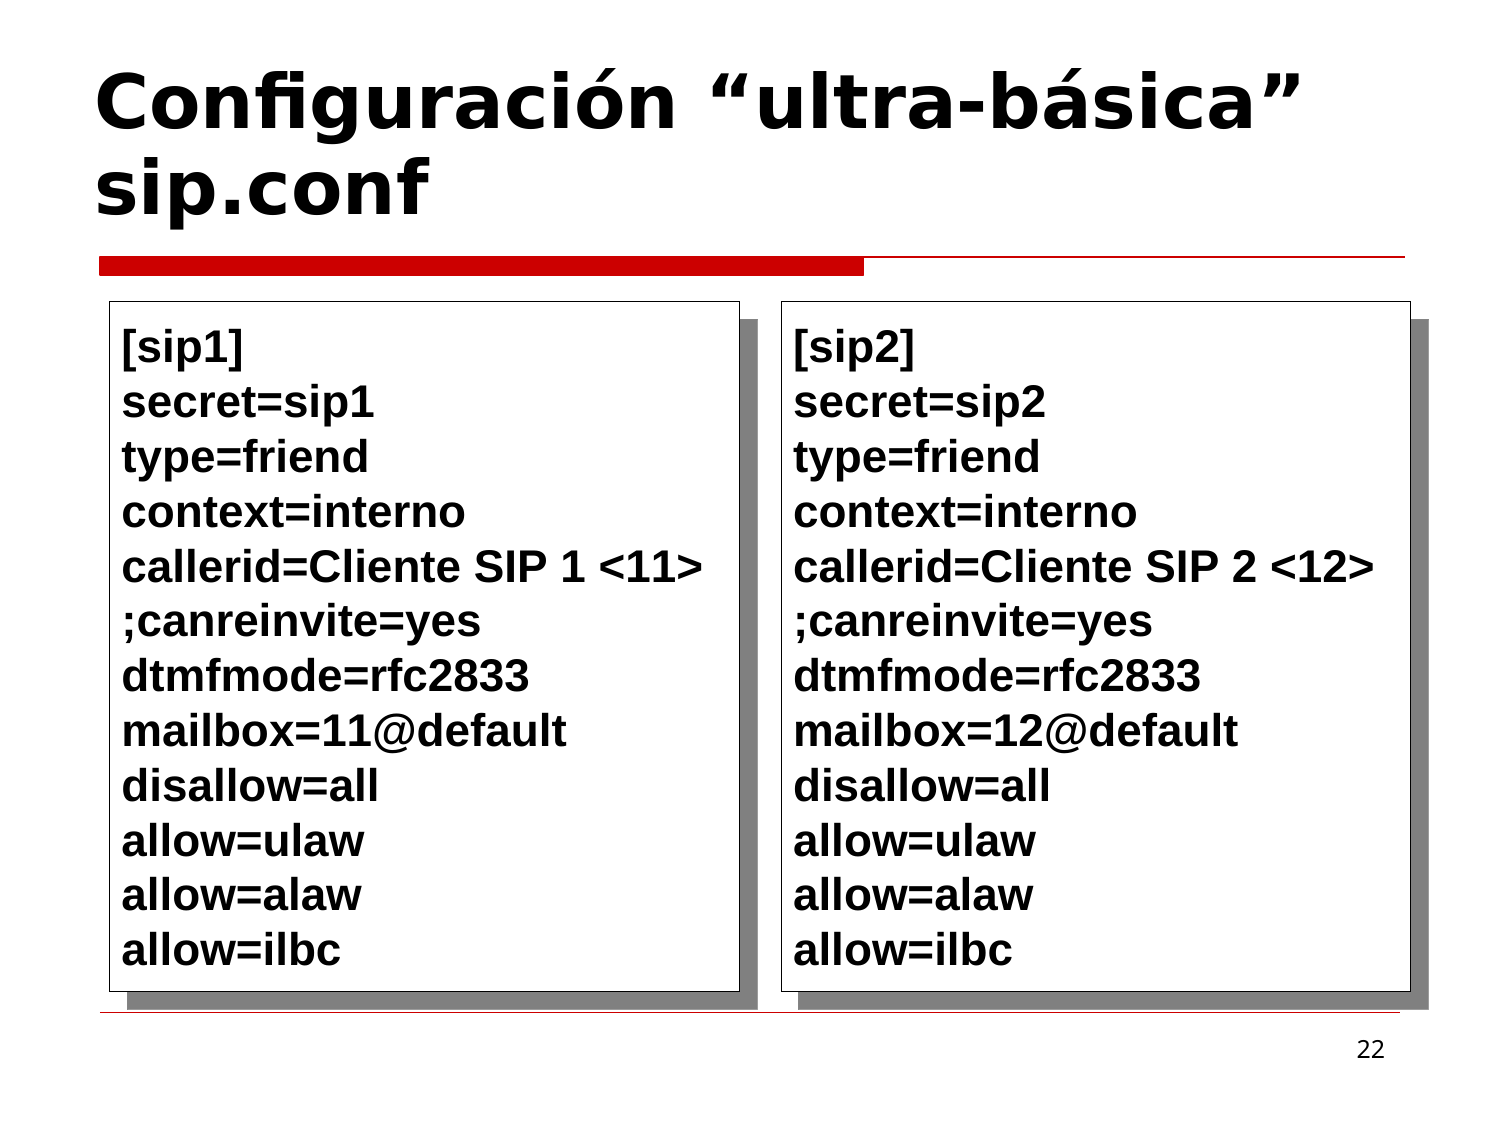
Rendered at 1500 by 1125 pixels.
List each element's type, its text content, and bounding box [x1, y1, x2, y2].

title Configuración “ultra-básica” sip.conf [94, 42, 1407, 250]
text_box [sip2] secret=sip2 type=friend context=interno callerid=Cliente SIP 2 <12> ;canreinvite=yes dtmfmode=rfc2833 mailbox=12@default disallow=all allow=ulaw allow=alaw allow=ilbc [781, 301, 1411, 992]
text_box [sip1] secret=sip1 type=friend context=interno callerid=Cliente SIP 1 <11> ;canreinvite=yes dtmfmode=rfc2833 mailbox=11@default disallow=all allow=ulaw allow=alaw allow=ilbc [109, 301, 740, 992]
